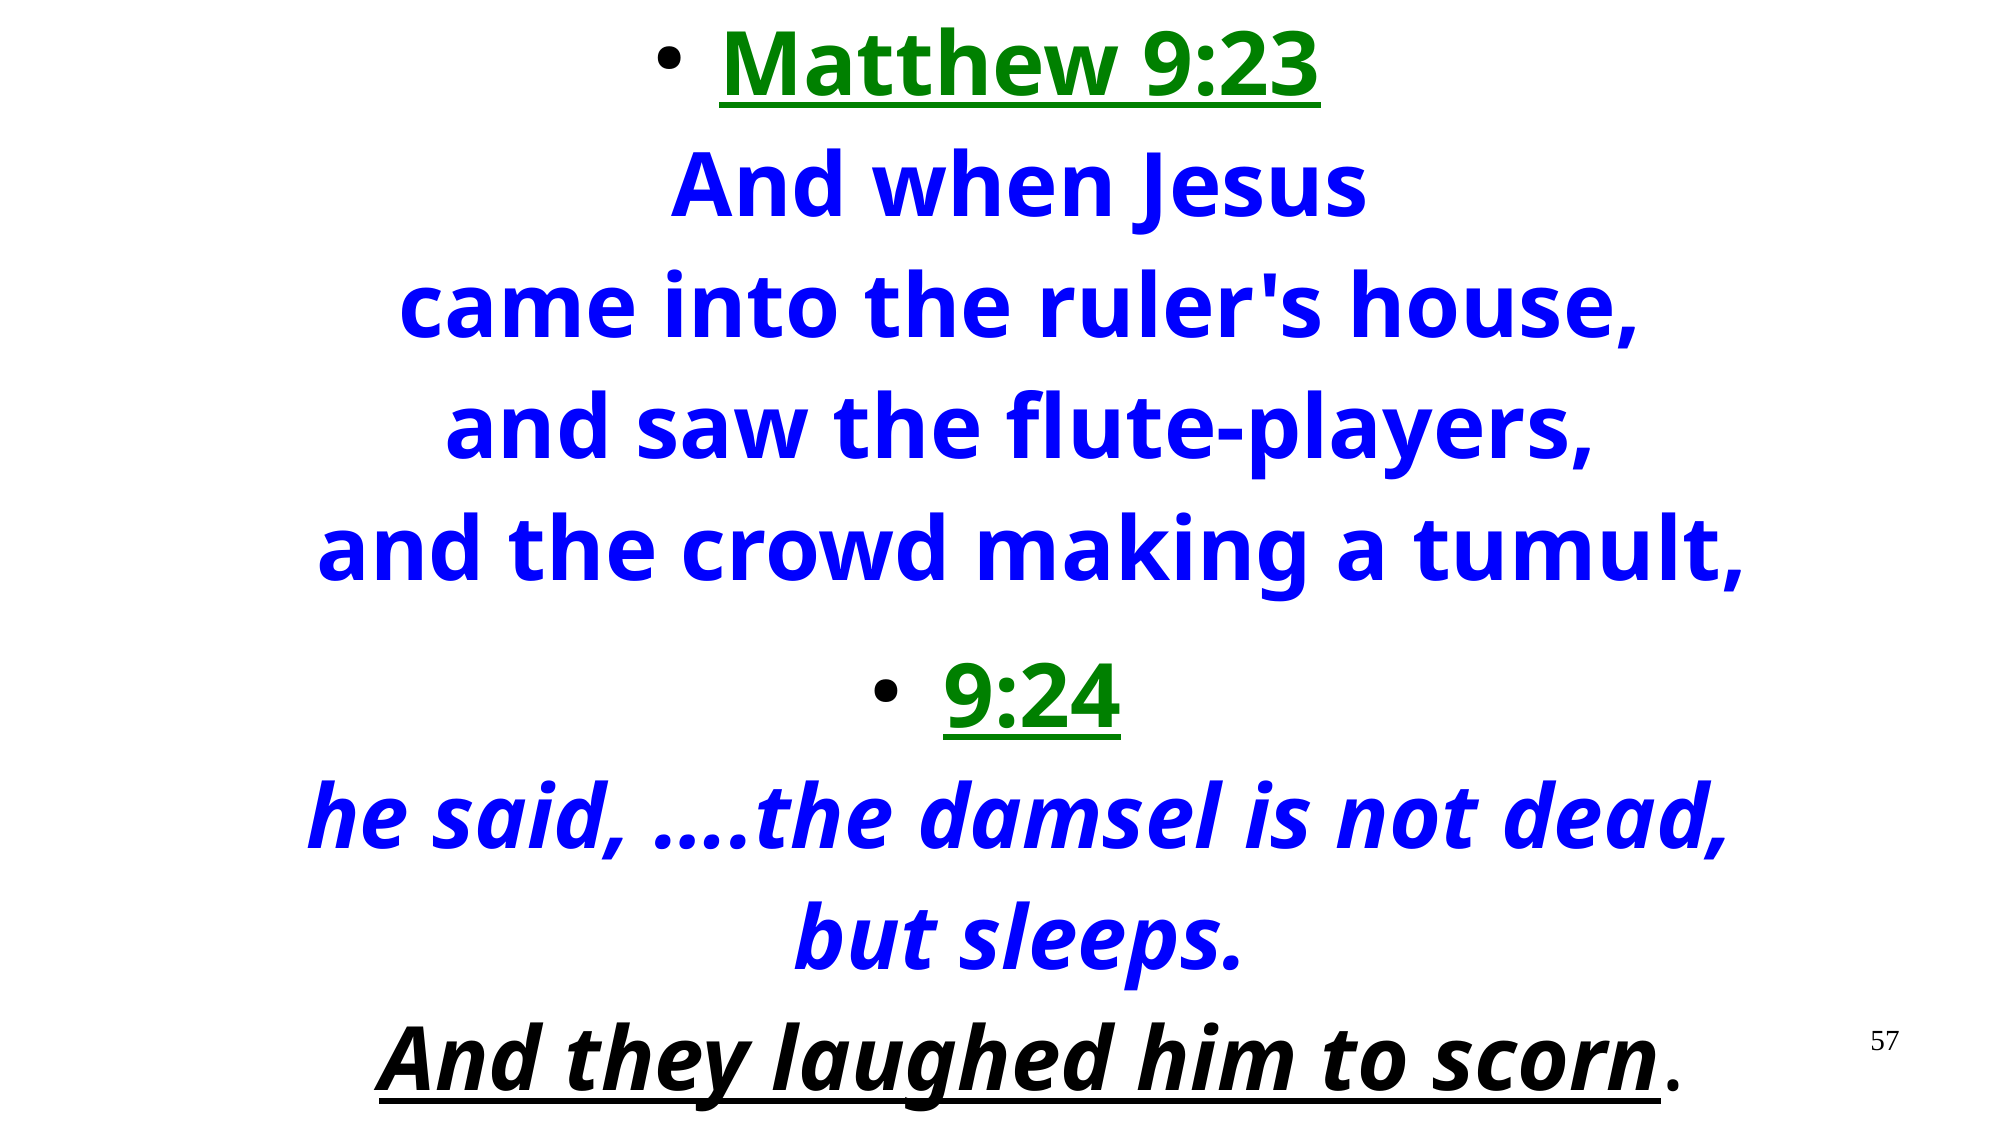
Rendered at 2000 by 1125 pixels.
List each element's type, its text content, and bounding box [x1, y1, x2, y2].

list Matthew 9:23 And when Jesus came into the ruler's house, and saw the flute-players, and the crowd making a tumult, 9:24 he said, ….the damsel is not dead, but sleeps. And they laughed him to scorn. [0, 0, 1996, 1123]
